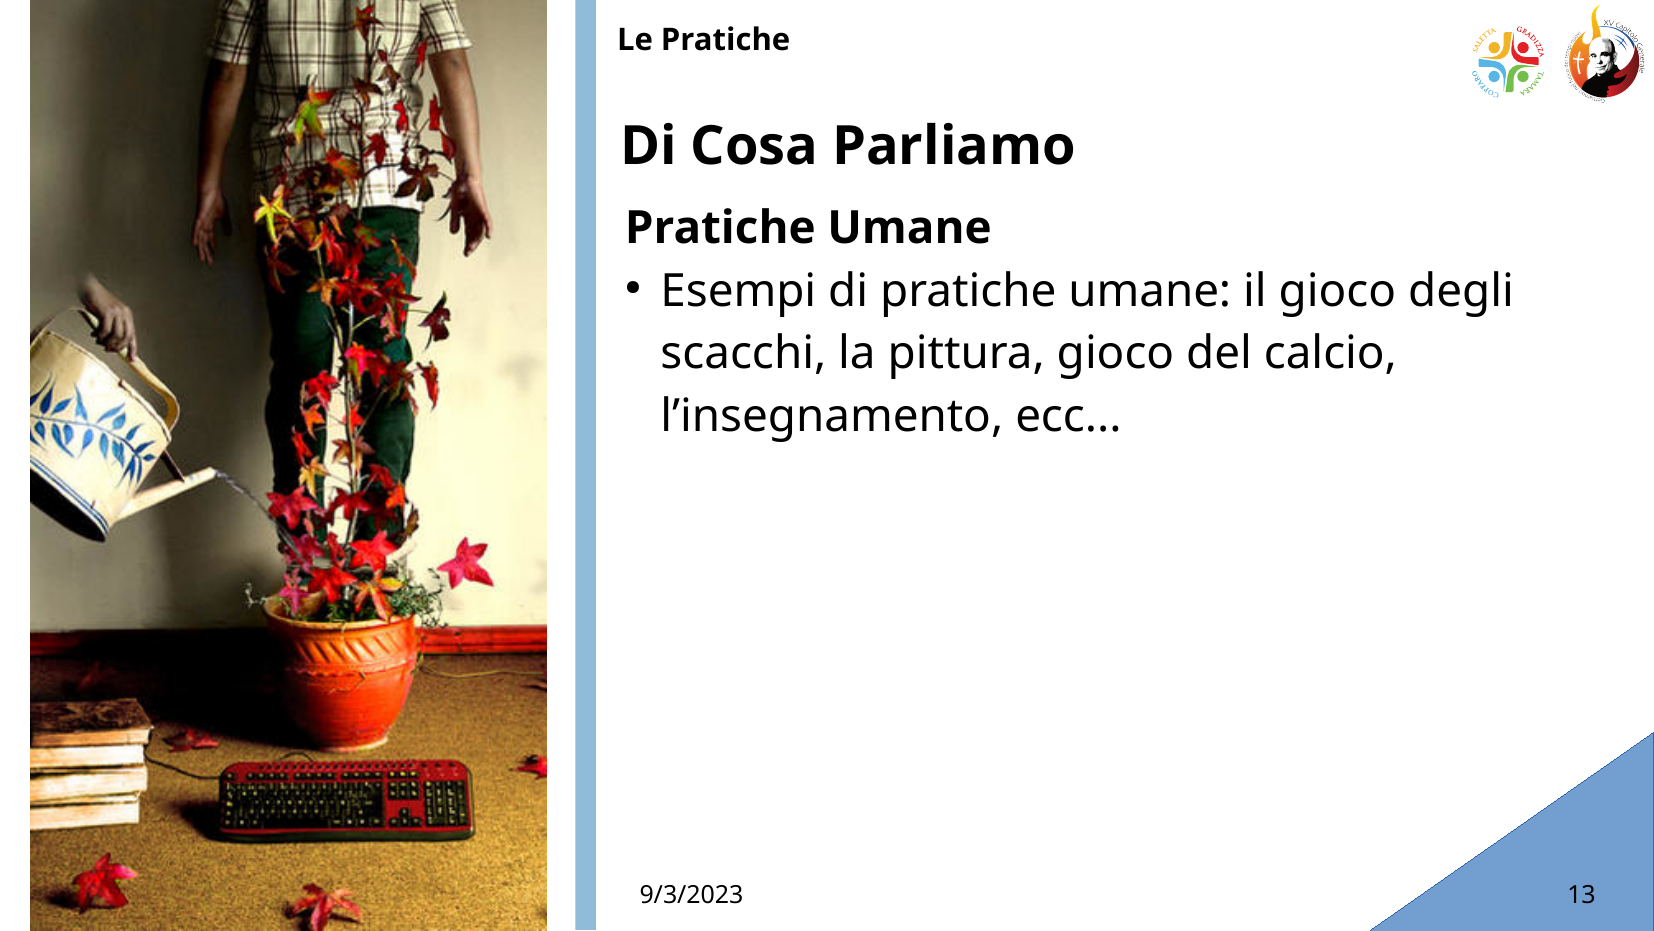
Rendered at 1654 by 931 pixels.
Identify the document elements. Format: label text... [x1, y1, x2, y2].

title Di Cosa Parliamo [620, 106, 1617, 178]
subtitle Pratiche Umane Esempi di pratiche umane: il gioco degli scacchi, la pittura, gioco del calcio, l’insegnamento, ecc... [624, 194, 1602, 891]
picture [1563, 4, 1646, 103]
picture [30, 0, 547, 931]
text_box Le Pratiche [602, 9, 1335, 63]
